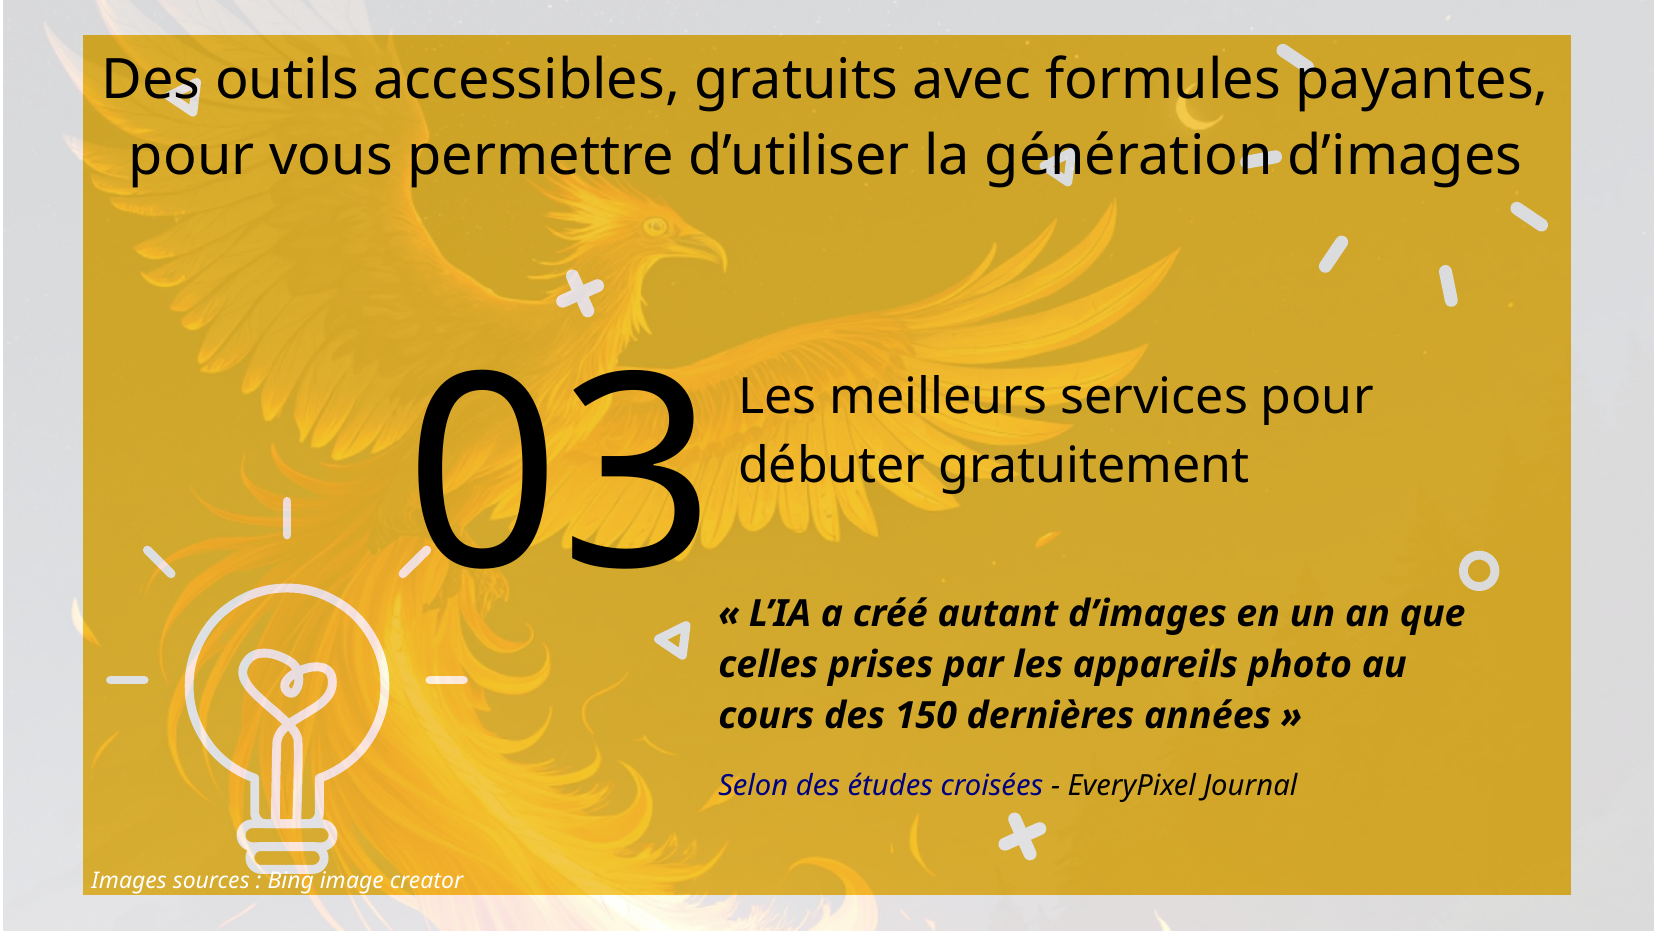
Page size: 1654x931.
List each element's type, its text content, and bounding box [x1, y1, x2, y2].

subtitle Les meilleurs services pour débuter gratuitement [751, 360, 1447, 578]
text_box « L’IA a créé autant d’images en un an que celles prises par les appareils photo au cours des 150 dernières années » Selon des études croisées - EveryPixel Journal [703, 578, 1518, 914]
title 03 [405, 276, 751, 646]
picture [3, 0, 1654, 931]
text_box Images sources : Bing image creator [76, 856, 1069, 931]
title Des outils accessibles, gratuits avec formules payantes, pour vous permettre d’utiliser la génération d’images [82, 37, 1571, 193]
